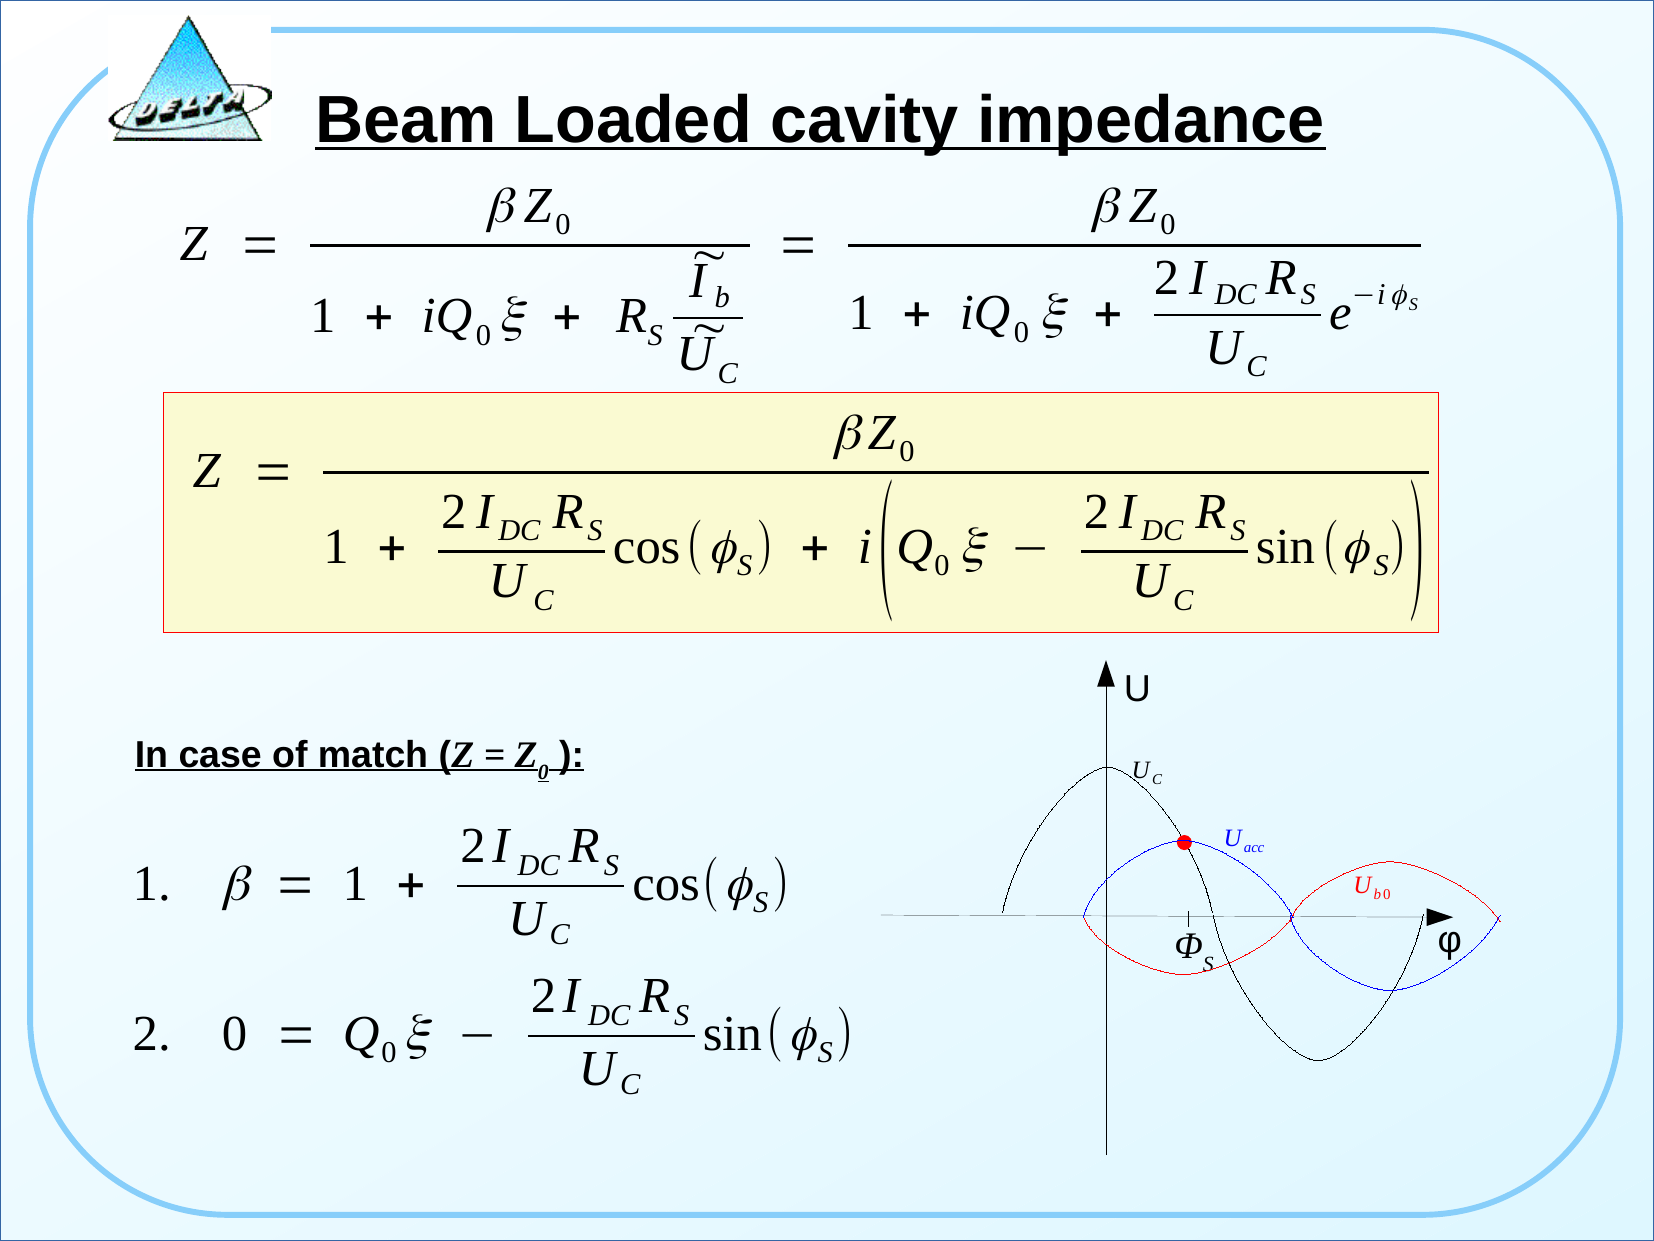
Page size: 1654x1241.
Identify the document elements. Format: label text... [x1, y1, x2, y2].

text_box ΦS [1159, 917, 1229, 983]
chart [166, 177, 1435, 390]
text_box Beam Loaded cavity impedance [300, 75, 1354, 165]
picture [107, 14, 272, 141]
text_box In case of match (Z = Z0 ): [120, 725, 612, 792]
chart [1347, 871, 1398, 903]
chart [1125, 756, 1170, 788]
chart [1217, 824, 1272, 856]
chart [120, 818, 803, 953]
text_box φ [1422, 911, 1477, 987]
text_box [0, 0, 1654, 1241]
chart [120, 968, 867, 1103]
chart [180, 405, 1443, 625]
text_box U [1109, 660, 1181, 736]
